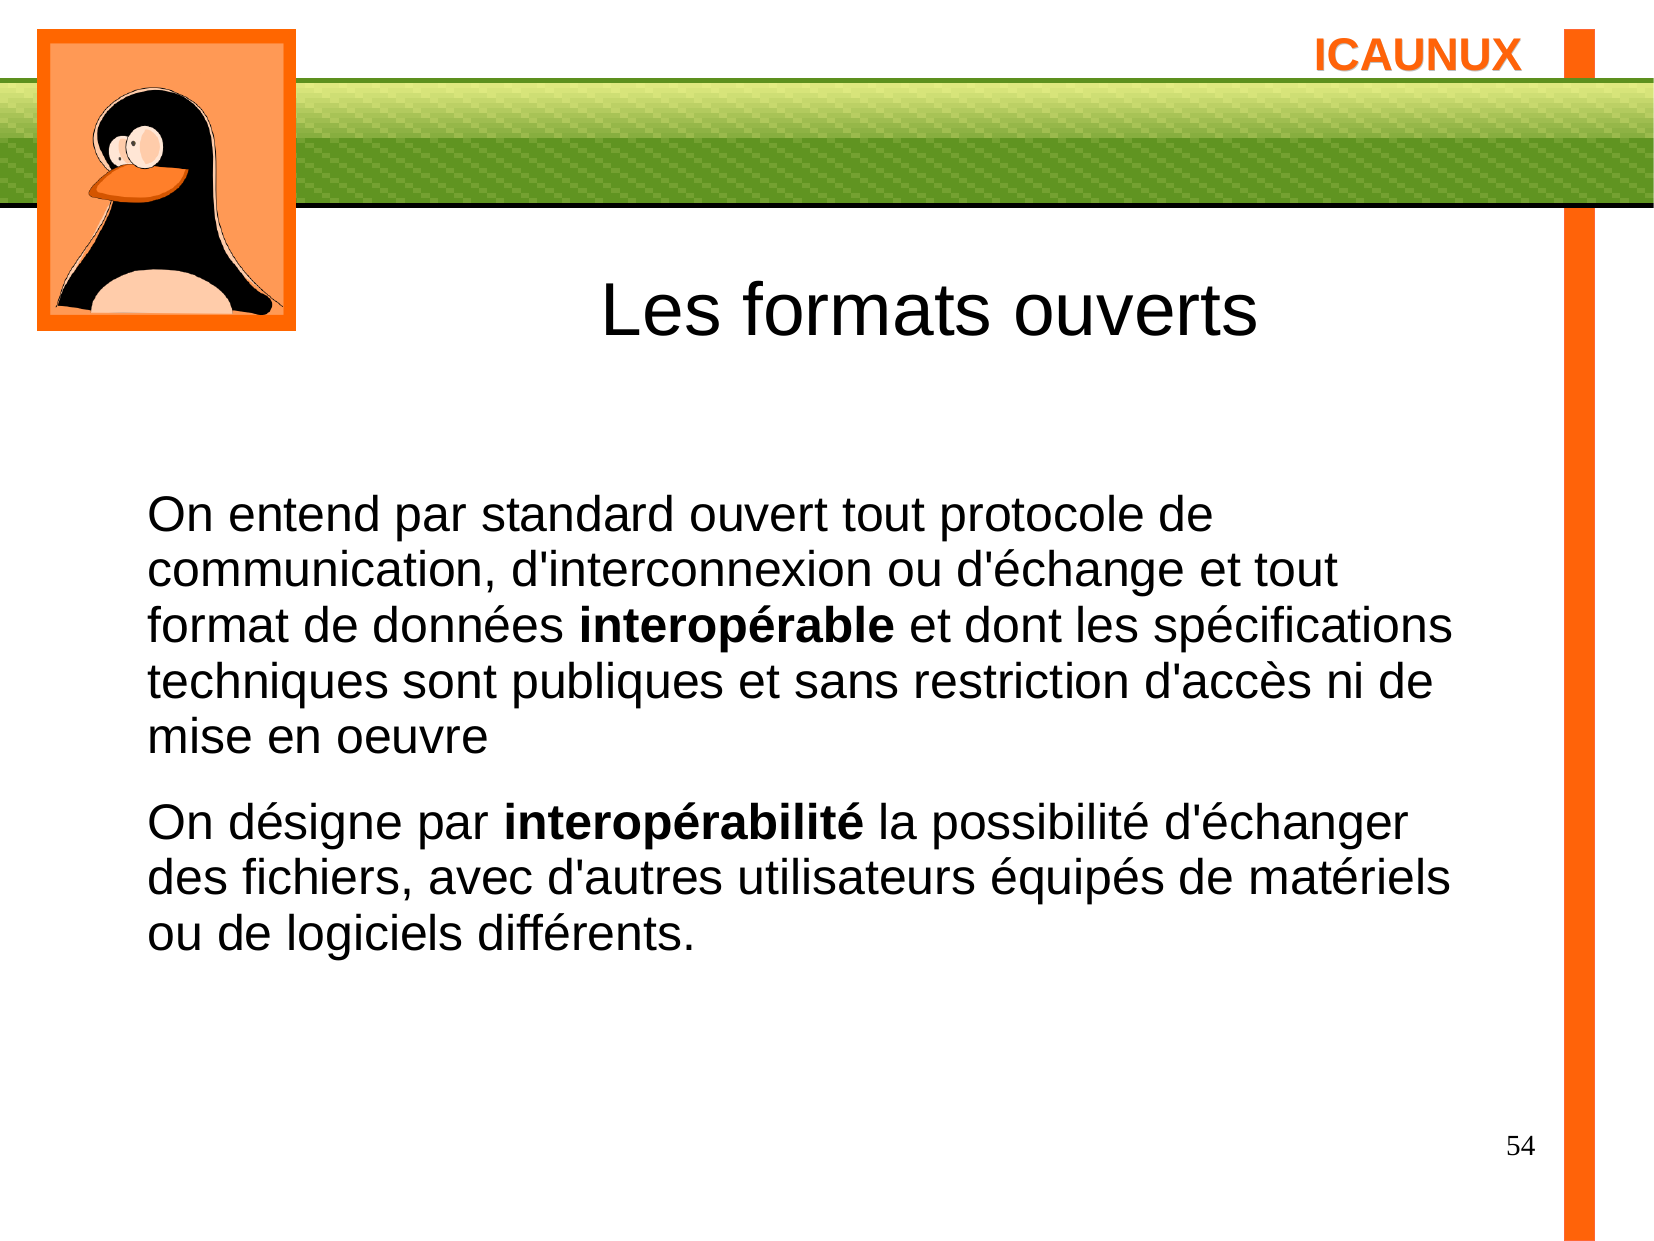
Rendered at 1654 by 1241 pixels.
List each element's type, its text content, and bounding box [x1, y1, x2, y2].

picture [0, 29, 1654, 331]
list On entend par standard ouvert tout protocole de communication, d'interconnexion ou d'échange et tout format de données interopérable et dont les spécifications techniques sont publiques et sans restriction d'accès ni de mise en oeuvre On désigne par interopérabilité la possibilité d'échanger des fichiers, avec d'autres utilisateurs équipés de matériels ou de logiciels différents. [147, 485, 1477, 1200]
title Les formats ouverts [324, 235, 1536, 384]
